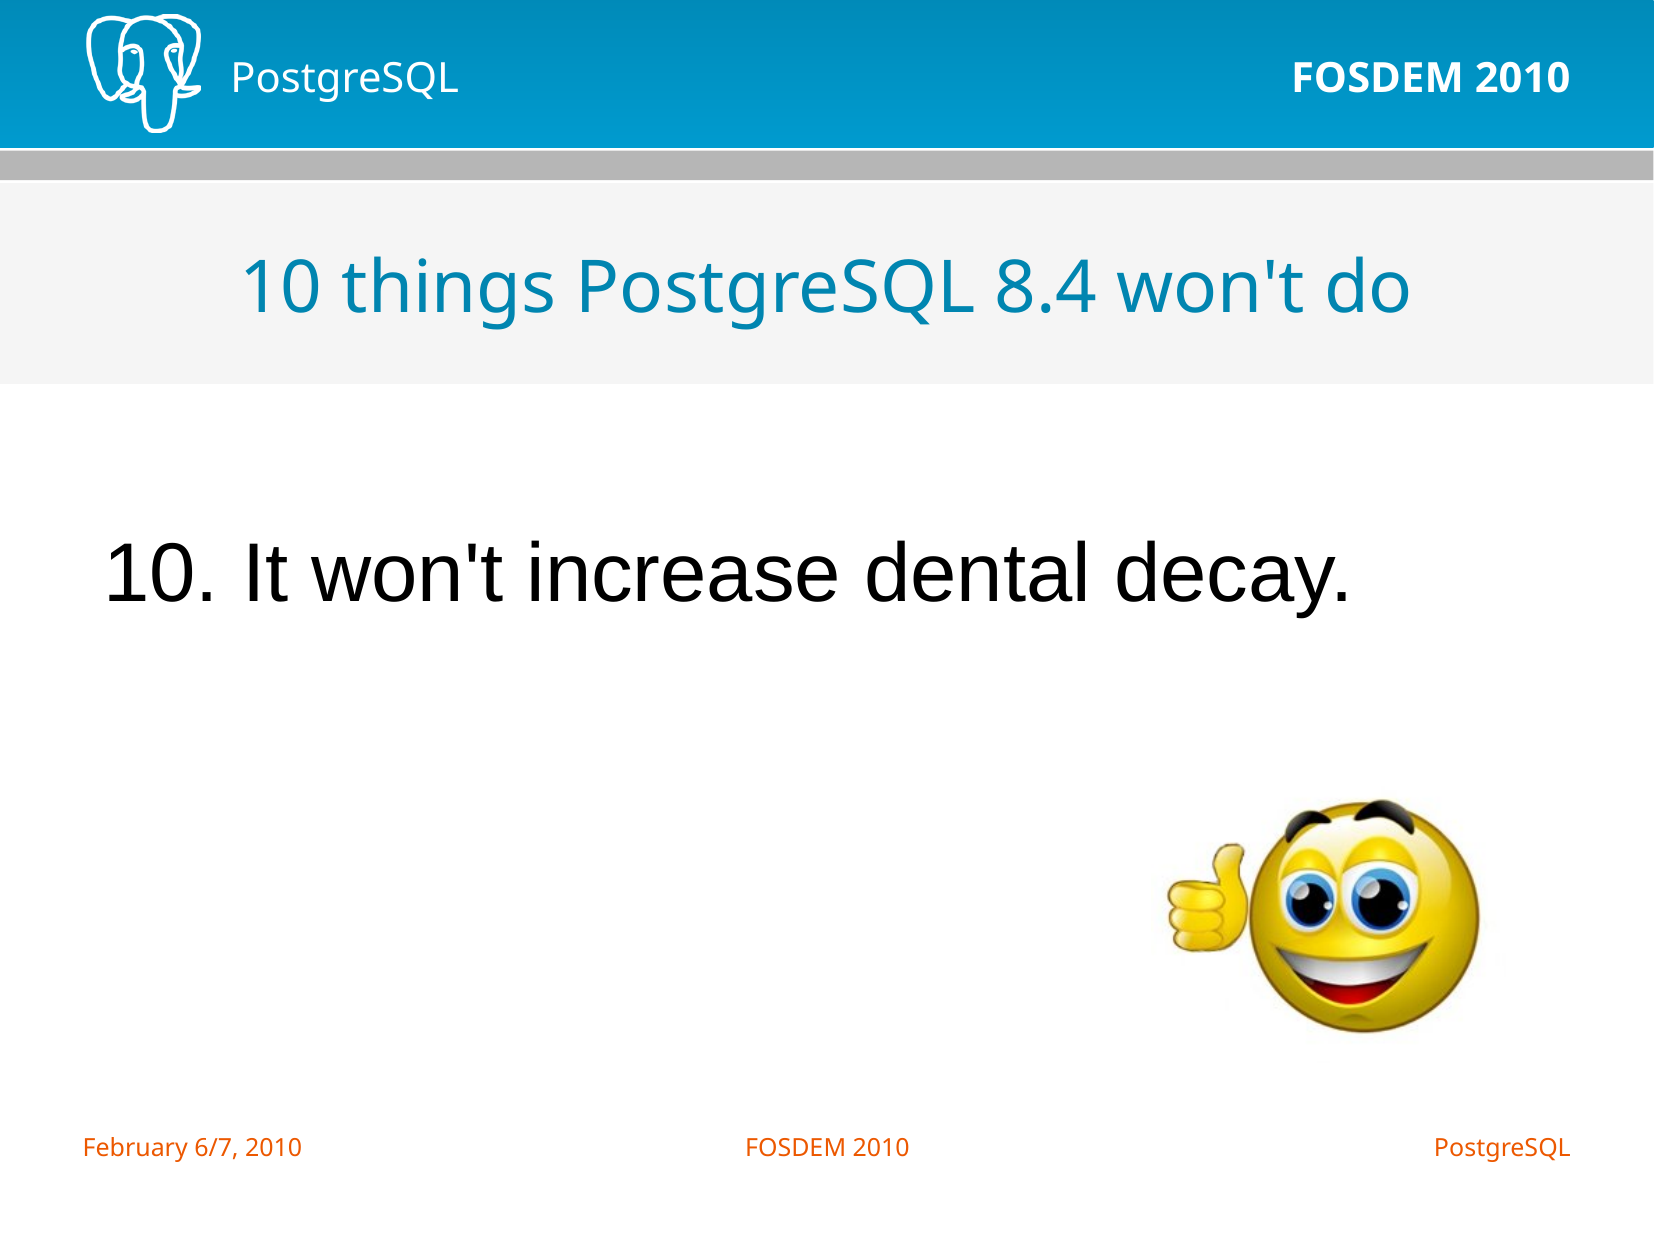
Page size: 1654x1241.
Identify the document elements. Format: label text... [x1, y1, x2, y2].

text_box 10. It won't increase dental decay. [88, 472, 1536, 621]
picture [1151, 776, 1506, 1063]
picture [87, 15, 200, 132]
title 10 things PostgreSQL 8.4 won't do [82, 208, 1571, 362]
